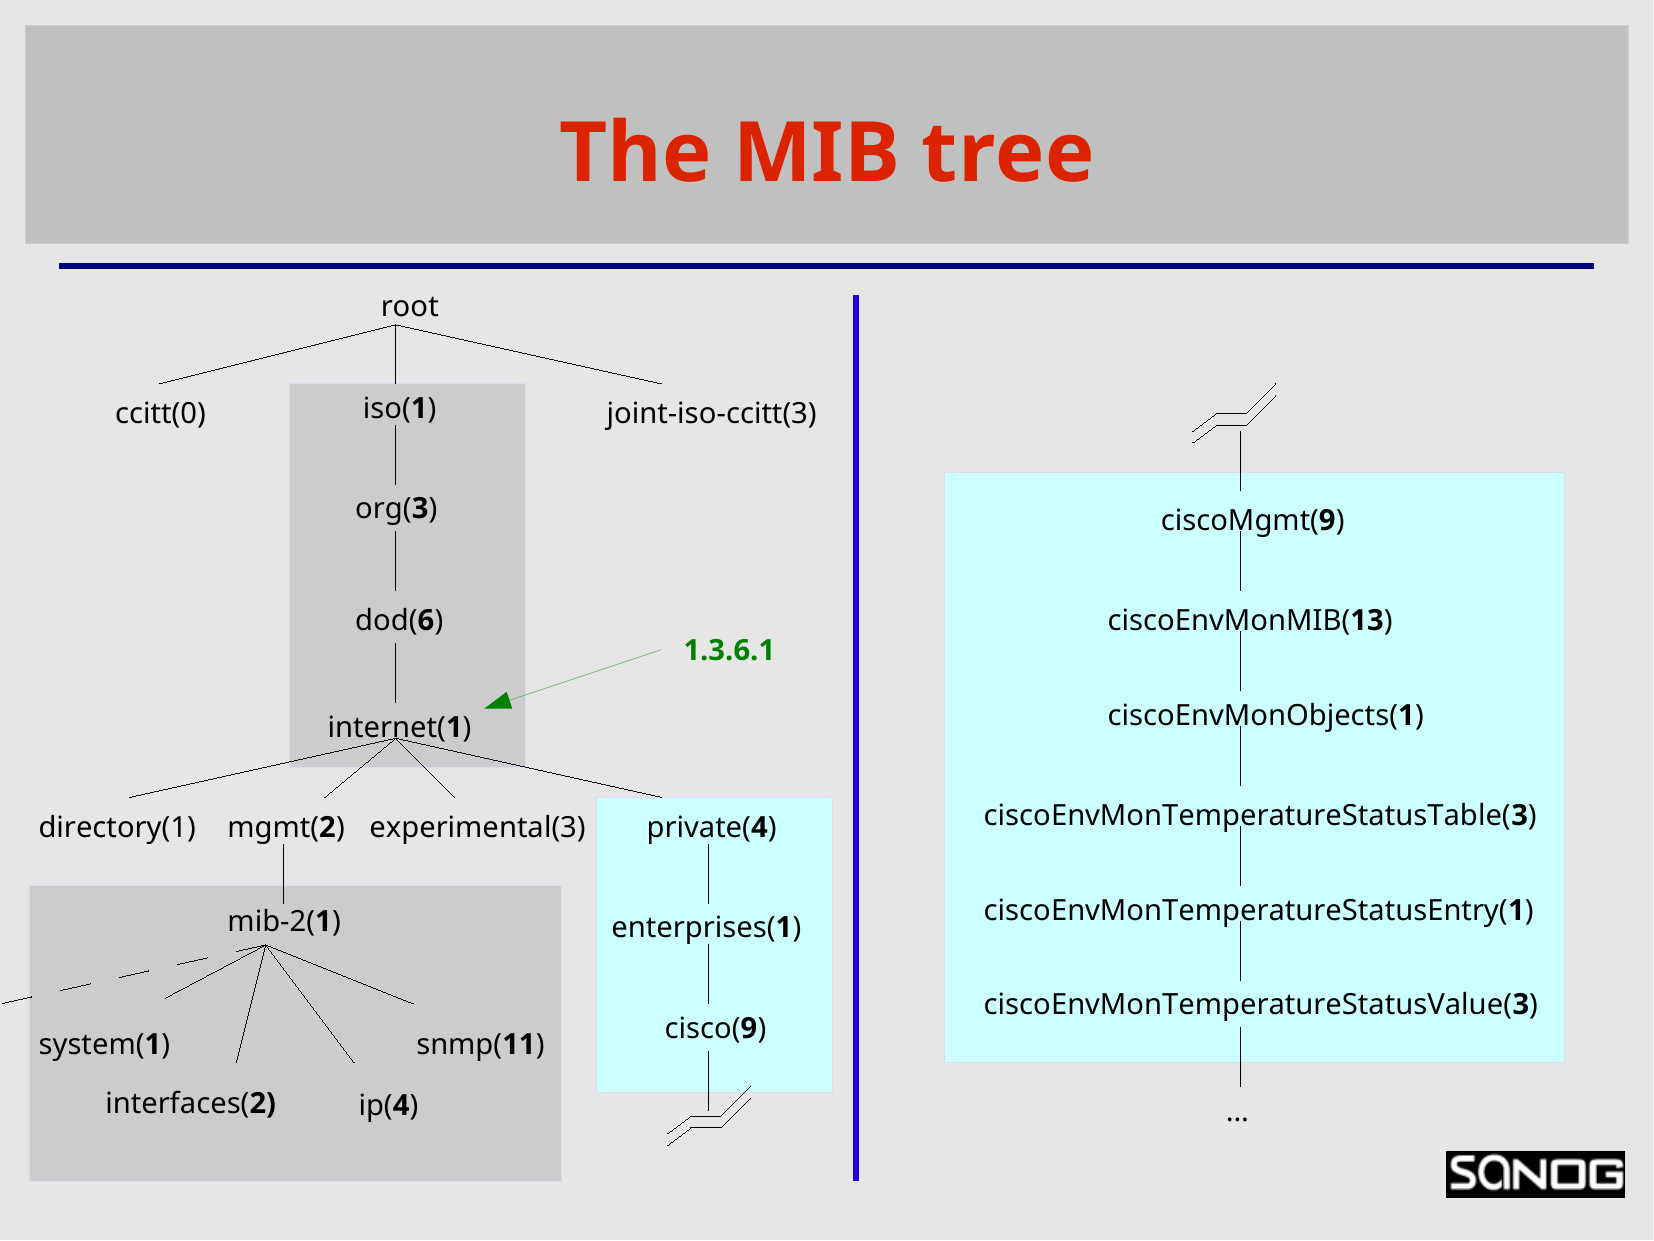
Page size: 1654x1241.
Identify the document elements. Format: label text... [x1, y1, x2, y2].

text_box ciscoEnvMonTemperatureStatusTable(3) [968, 785, 1555, 835]
text_box root [366, 276, 454, 325]
text_box snmp(11) [401, 1014, 565, 1063]
text_box [596, 797, 708, 897]
text_box ciscoEnvMonObjects(1) [1092, 685, 1443, 734]
text_box dod(6) [340, 590, 462, 640]
text_box system(1) [23, 1014, 189, 1063]
text_box iso(1) [348, 377, 456, 427]
text_box directory(1) [23, 797, 212, 846]
text_box [289, 383, 526, 768]
text_box 1.3.6.1 [668, 620, 796, 669]
text_box org(3) [340, 478, 455, 528]
text_box joint-iso-ccitt(3) [591, 383, 839, 433]
text_box experimental(3) [354, 797, 604, 846]
text_box [29, 885, 562, 1182]
text_box ciscoMgmt(9) [1146, 490, 1363, 539]
text_box [596, 797, 833, 1093]
text_box [944, 472, 1565, 1063]
text_box cisco(9) [649, 998, 787, 1047]
text_box interfaces(2) [90, 1073, 296, 1123]
text_box ciscoEnvMonMIB(13) [1092, 590, 1407, 640]
text_box ccitt(0) [100, 383, 226, 433]
text_box enterprises(1) [596, 897, 820, 947]
text_box mgmt(2) [212, 797, 362, 847]
text_box ip(4) [343, 1074, 438, 1124]
picture [1446, 1151, 1625, 1198]
text_box internet(1) [312, 696, 490, 746]
text_box ciscoEnvMonTemperatureStatusValue(3) [968, 974, 1555, 1024]
text_box ... [1211, 1080, 1268, 1130]
text_box private(4) [631, 797, 795, 847]
title The MIB tree [121, 53, 1534, 246]
text_box ciscoEnvMonTemperatureStatusEntry(1) [968, 880, 1549, 929]
text_box mib-2(1) [212, 891, 361, 941]
